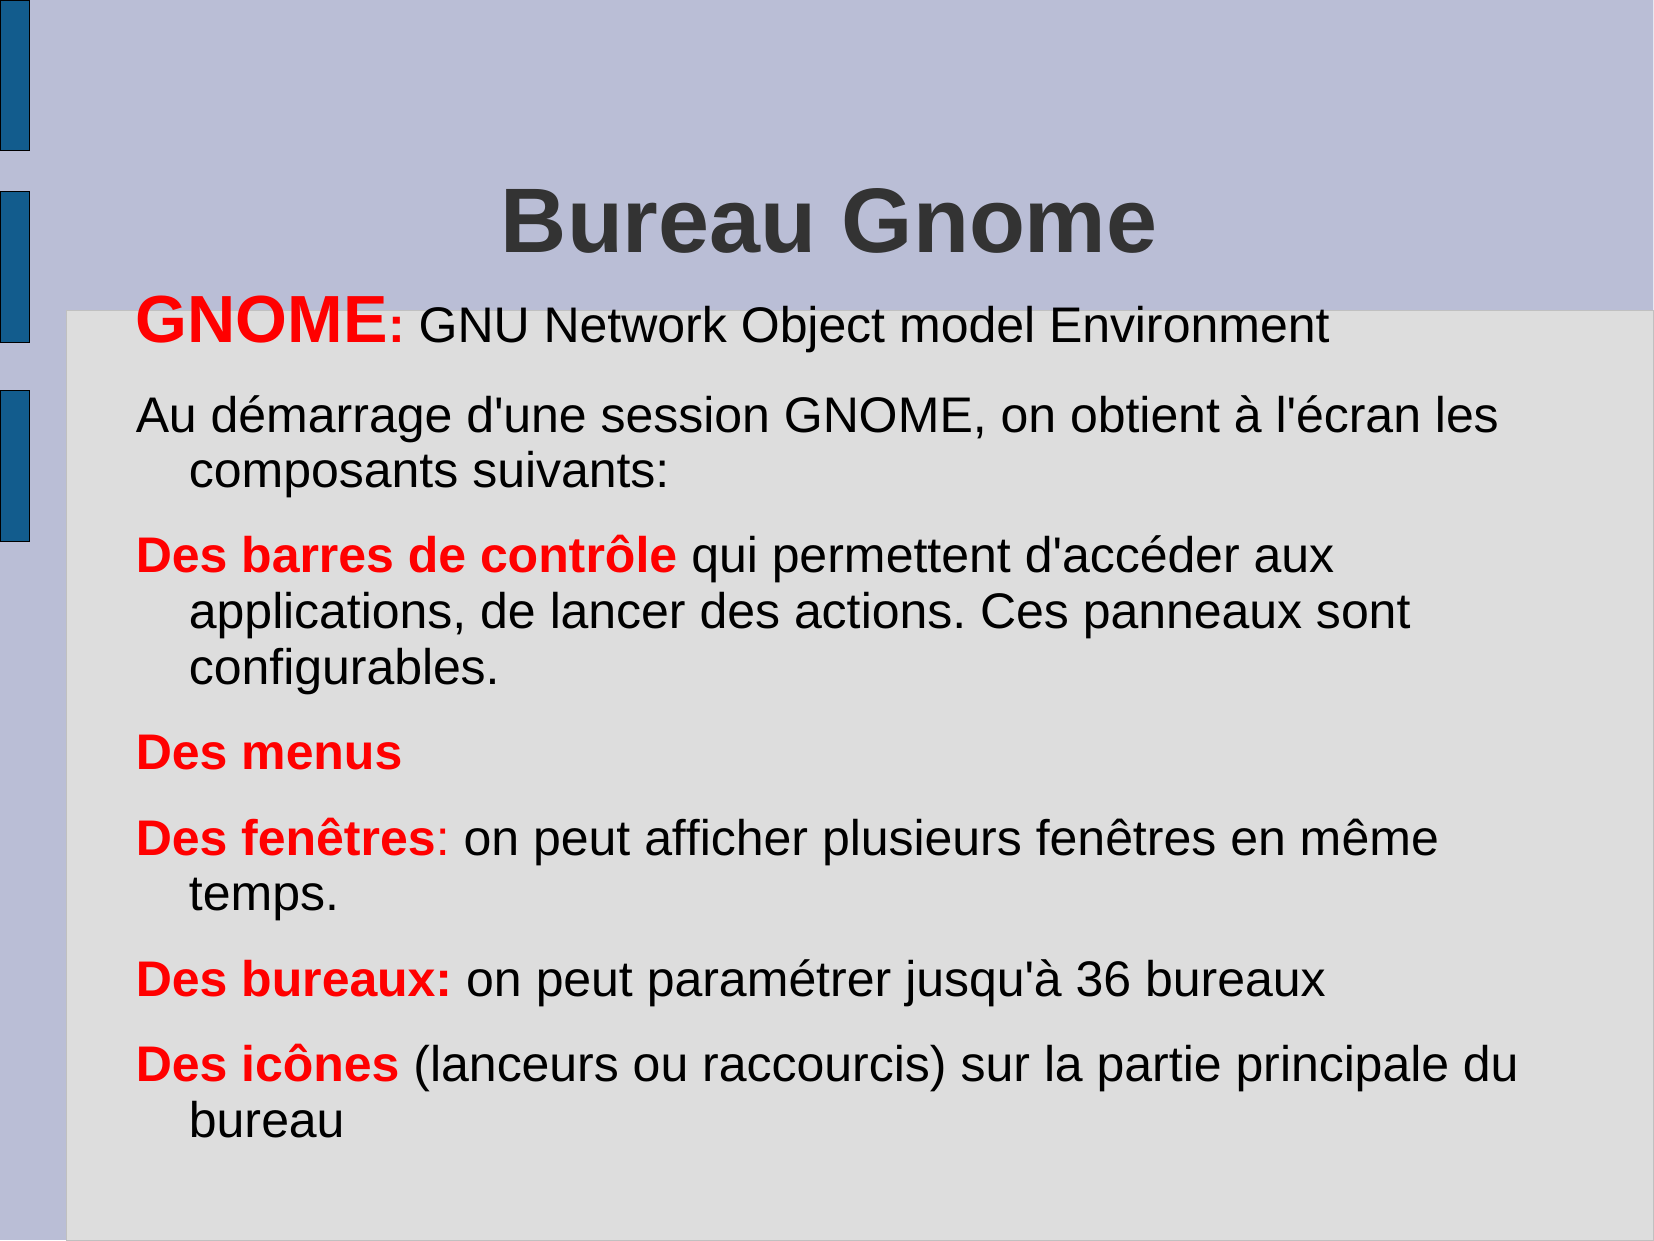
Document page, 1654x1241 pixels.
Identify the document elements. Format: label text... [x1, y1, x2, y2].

list GNOME: GNU Network Object model Environment Au démarrage d'une session GNOME, on obtient à l'écran les composants suivants: Des barres de contrôle qui permettent d'accéder aux applications, de lancer des actions. Ces panneaux sont configurables. Des menus Des fenêtres: on peut afficher plusieurs fenêtres en même temps. Des bureaux: on peut paramétrer jusqu'à 36 bureaux Des icônes (lanceurs ou raccourcis) sur la partie principale du bureau [118, 282, 1531, 1148]
title Bureau Gnome [123, 117, 1536, 325]
